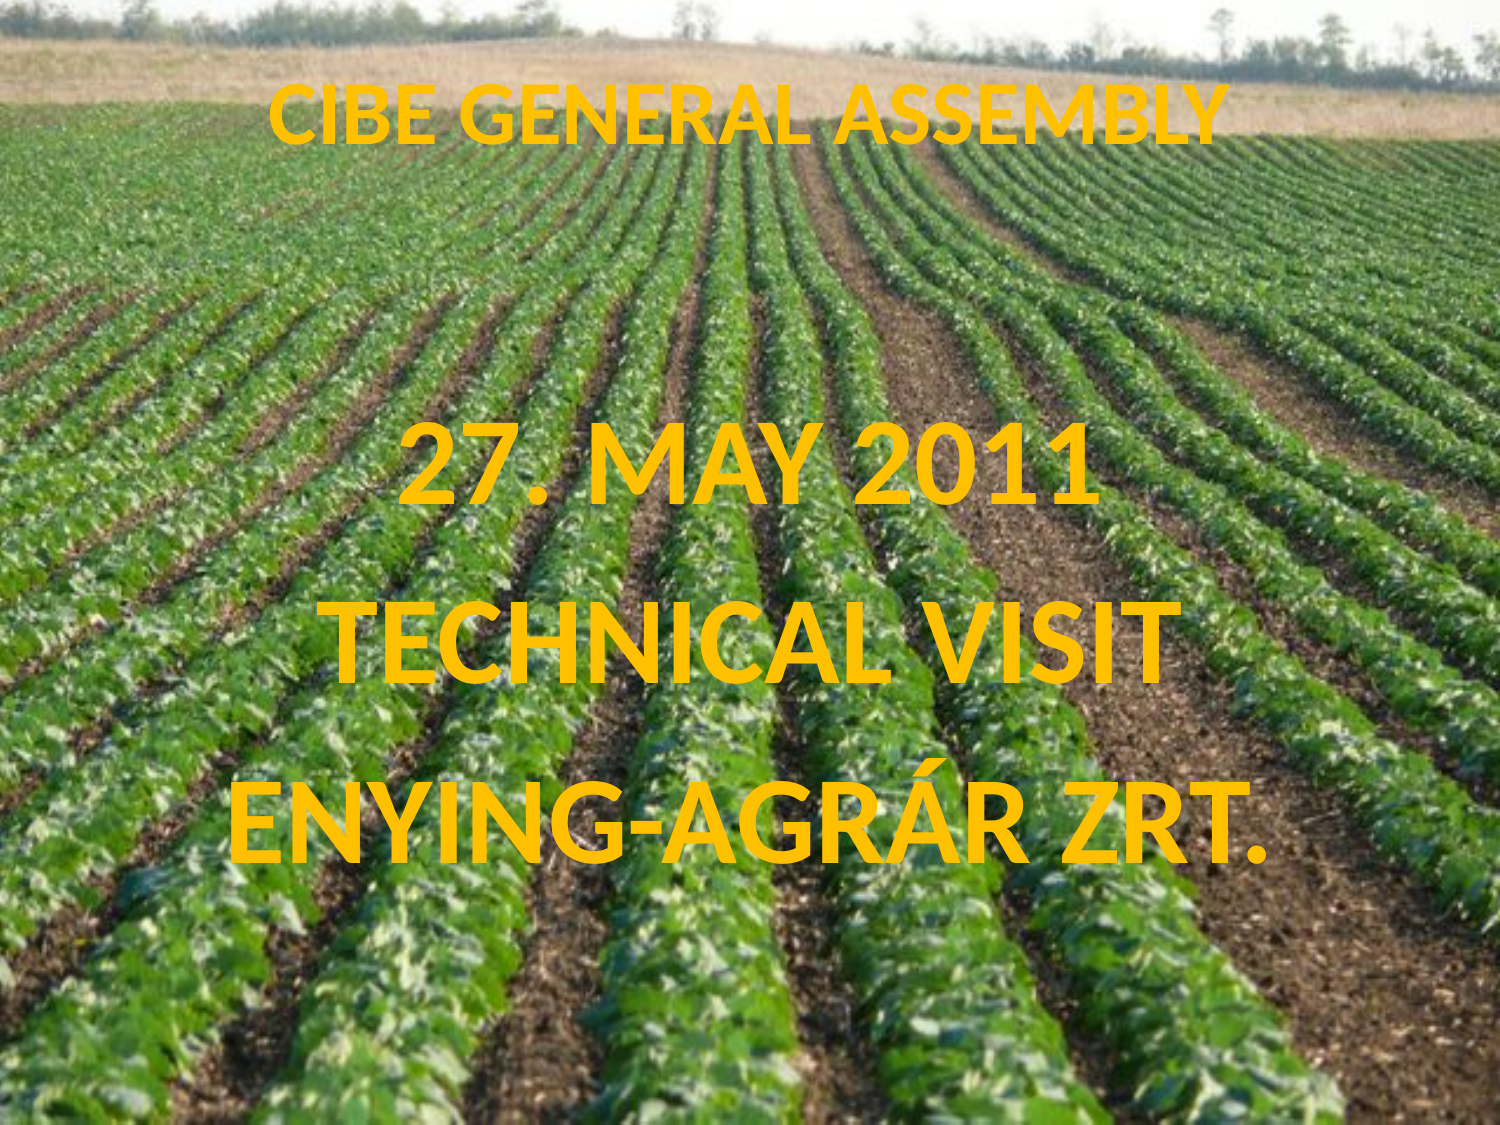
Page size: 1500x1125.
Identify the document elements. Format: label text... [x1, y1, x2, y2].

picture [0, 0, 1500, 1125]
list 27. MAY 2011 TECHNICAL VISIT ENYING-AGRÁR ZRT. [75, 262, 1425, 1005]
title CIBE GENERAL ASSEMBLY [75, 45, 1425, 233]
